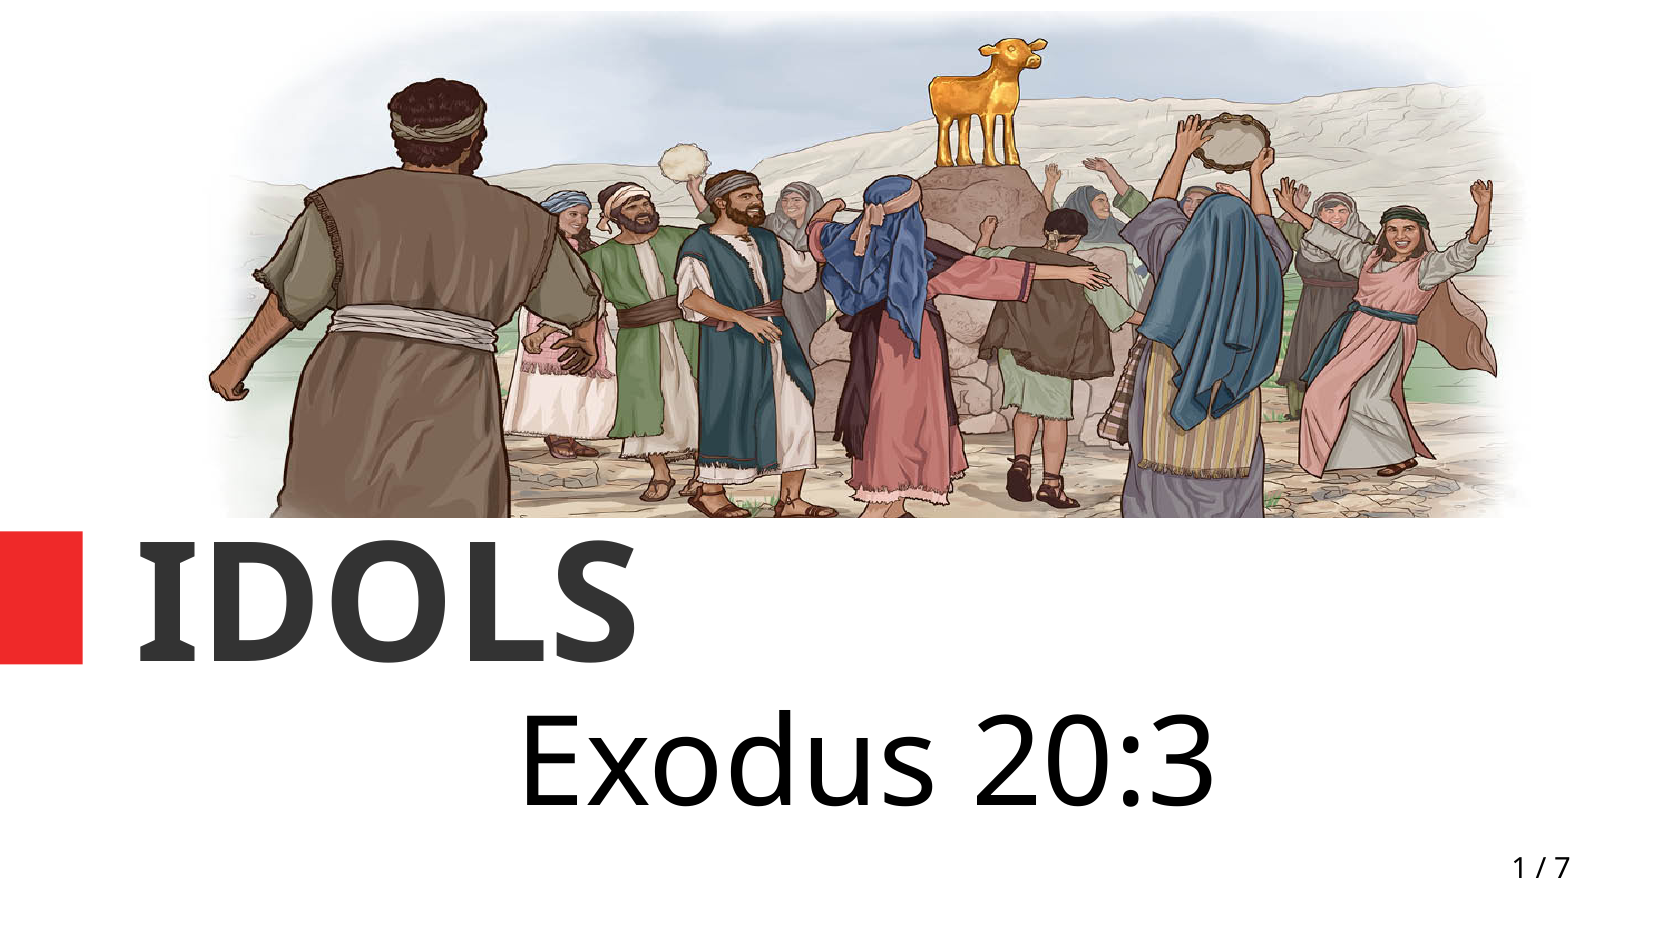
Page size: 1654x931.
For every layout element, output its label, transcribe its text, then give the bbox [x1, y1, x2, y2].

picture [194, 11, 1531, 518]
subtitle Exodus 20:3 [165, 671, 1571, 843]
title IDOLS [135, 483, 1654, 711]
